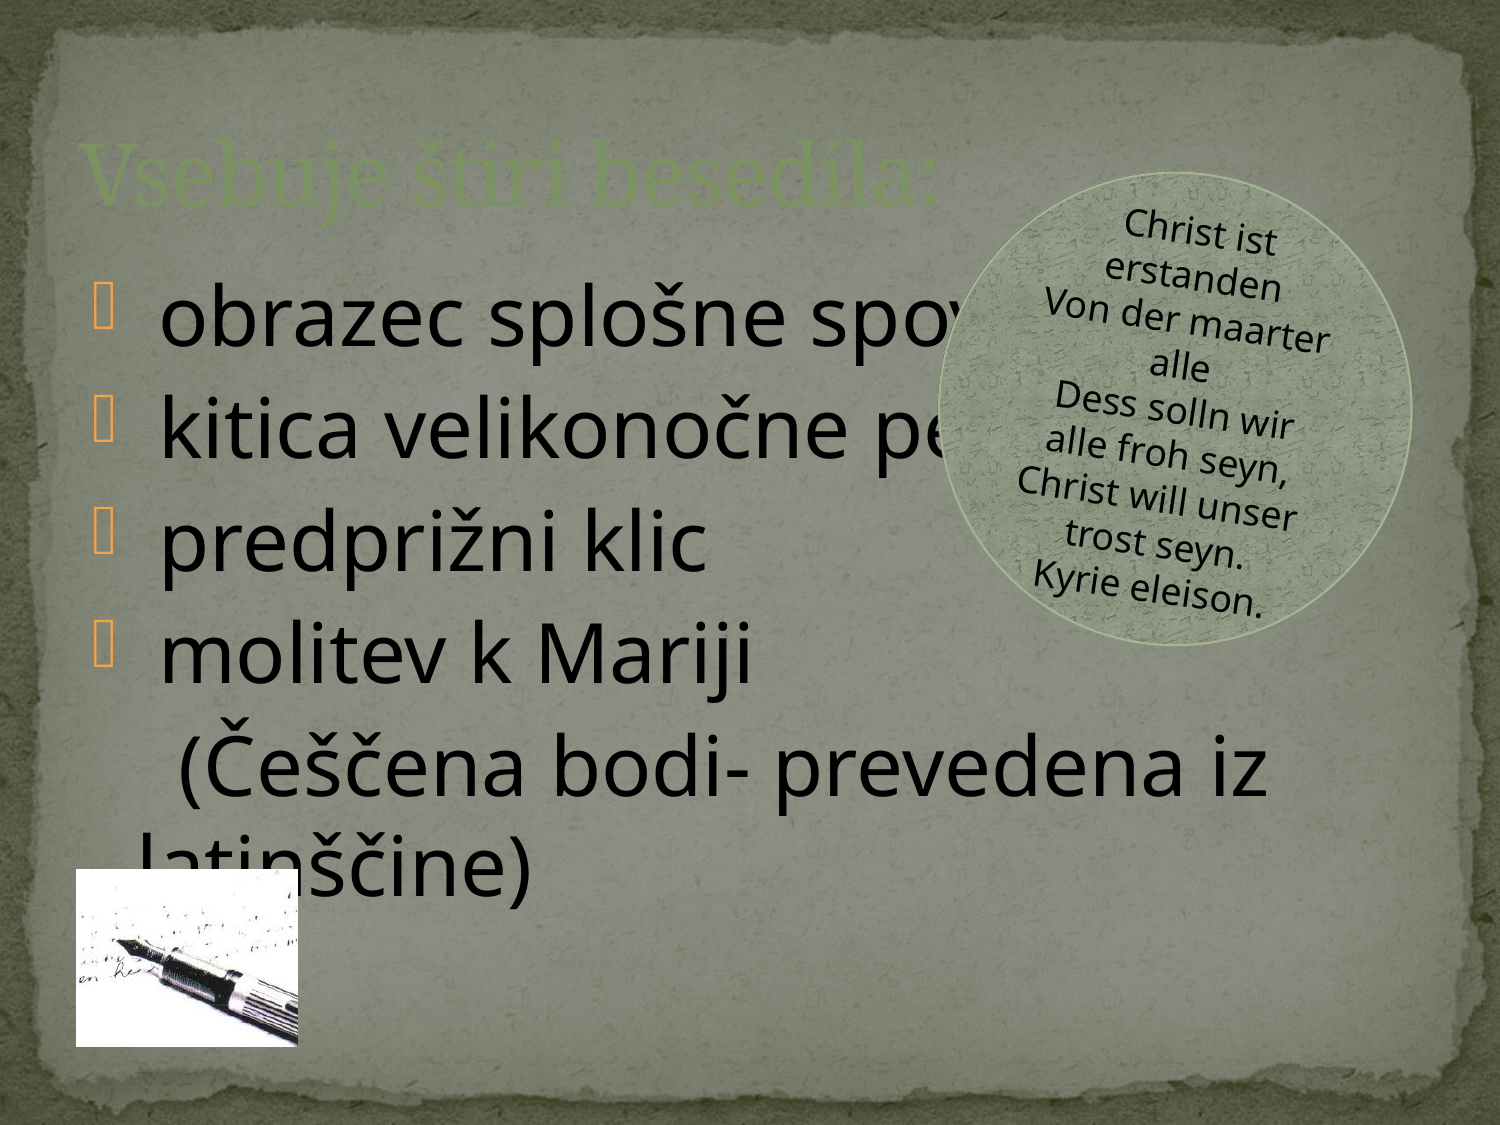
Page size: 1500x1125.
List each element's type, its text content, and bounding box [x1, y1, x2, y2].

list obrazec splošne spovedi kitica velikonočne pesmi predprižni klic molitev k Mariji (Češčena bodi- prevedena iz latinščine) [76, 255, 1427, 1006]
text_box Christ ist erstanden Von der maarter alle Dess solln wir alle froh seyn, Christ will unser trost seyn. Kyrie eleison. [939, 172, 1412, 646]
title Vsebuje štiri besedila: [64, 30, 1415, 231]
picture [0, 0, 1500, 1125]
